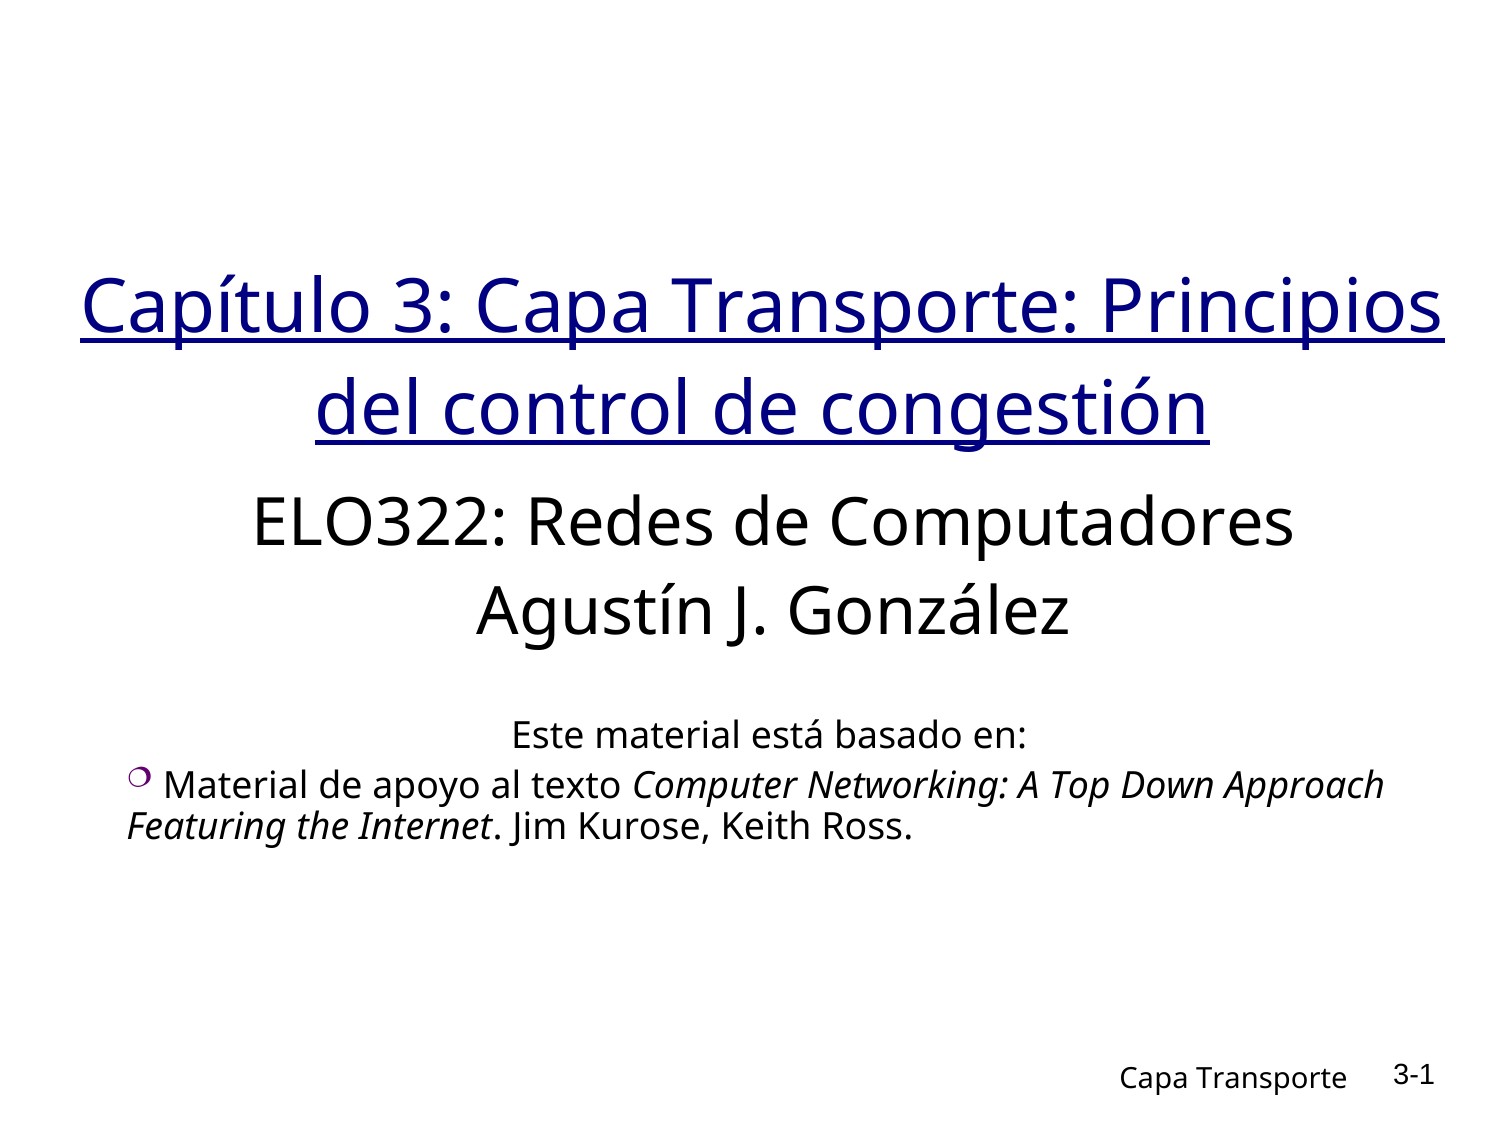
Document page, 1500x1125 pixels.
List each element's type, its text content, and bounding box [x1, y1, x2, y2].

title Capítulo 3: Capa Transporte: Principios del control de congestión [62, 233, 1463, 475]
subtitle ELO322: Redes de Computadores Agustín J. González Este material está basado en: Material de apoyo al texto Computer Networking: A Top Down Approach Featuring the Internet. Jim Kurose, Keith Ross. [36, 479, 1437, 1038]
